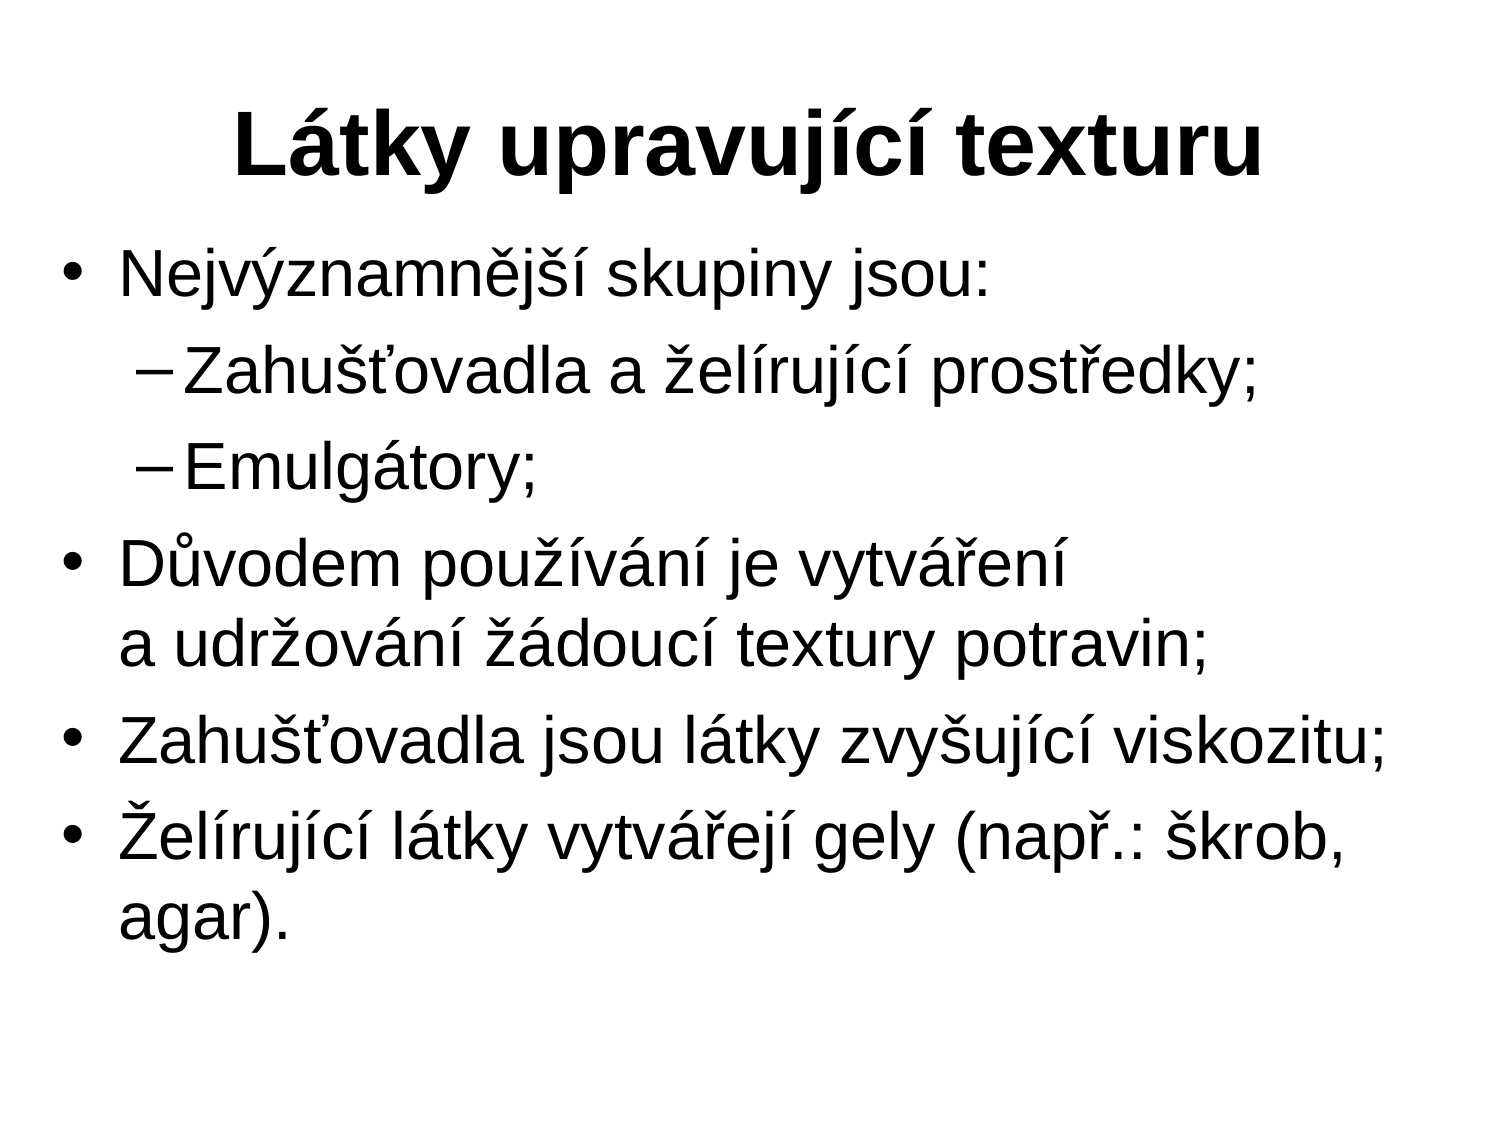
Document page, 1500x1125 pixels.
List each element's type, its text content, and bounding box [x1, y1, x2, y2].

list Nejvýznamnější skupiny jsou: Zahušťovadla a želírující prostředky; Emulgátory; Důvodem používání je vytváření a udržování žádoucí textury potravin; Zahušťovadla jsou látky zvyšující viskozitu; Želírující látky vytvářejí gely (např.: škrob, agar). [46, 222, 1427, 1058]
title Látky upravující texturu [75, 45, 1426, 222]
